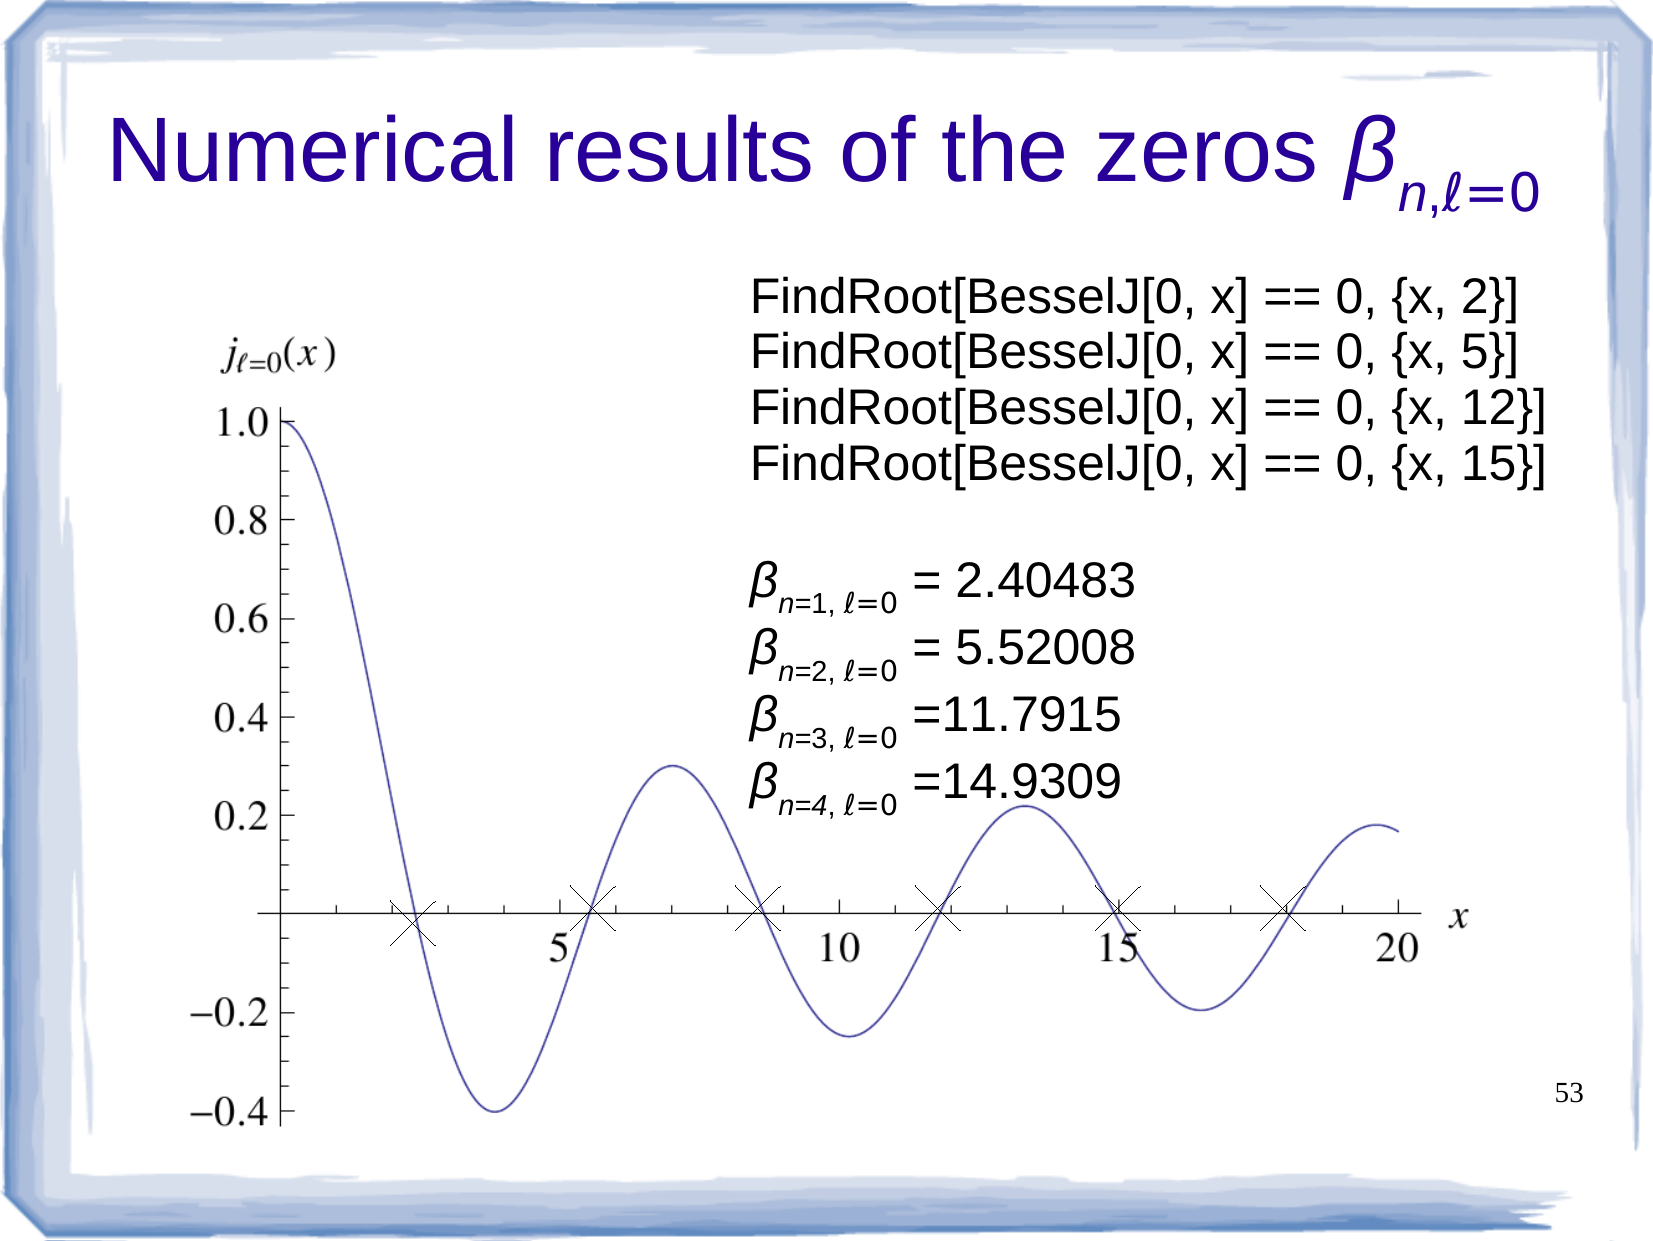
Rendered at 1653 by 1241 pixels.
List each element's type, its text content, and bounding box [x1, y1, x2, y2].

picture [0, 0, 1653, 1241]
text_box FindRoot[BesselJ[0, x] == 0, {x, 2}] FindRoot[BesselJ[0, x] == 0, {x, 5}] FindRoot[BesselJ[0, x] == 0, {x, 12}] FindRoot[BesselJ[0, x] == 0, {x, 15}] βn=1, ℓ=0 = 2.40483 βn=2, ℓ=0 = 5.52008 βn=3, ℓ=0 =11.7915 βn=4, ℓ=0 =14.9309 [735, 261, 1591, 824]
title Numerical results of the zeros βn,ℓ=0 [82, 49, 1567, 253]
